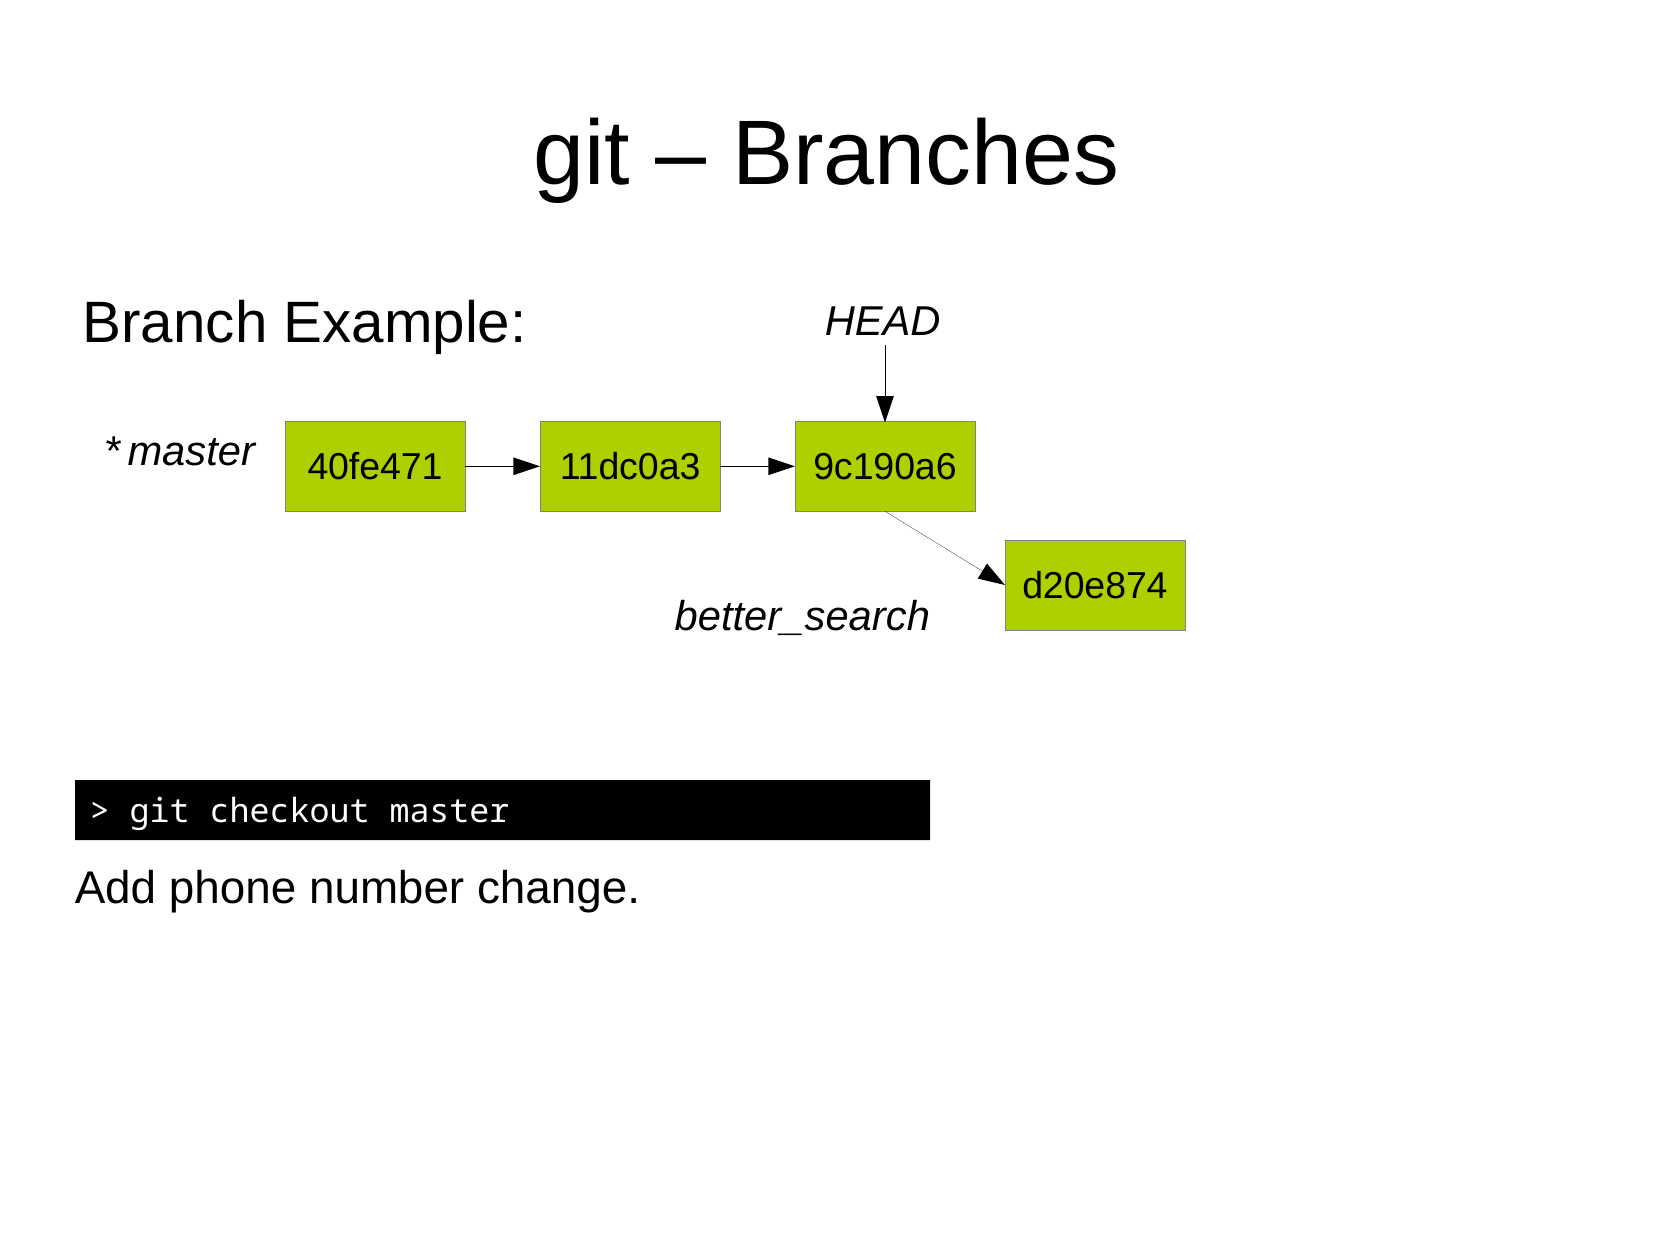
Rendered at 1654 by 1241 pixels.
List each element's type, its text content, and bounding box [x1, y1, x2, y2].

title git – Branches [82, 49, 1571, 257]
list Branch Example: [82, 290, 751, 376]
text_box HEAD [810, 290, 991, 352]
text_box 11dc0a3 [540, 421, 721, 512]
text_box * [75, 420, 136, 482]
text_box master [136, 420, 271, 482]
text_box better_search [615, 585, 946, 647]
text_box Add phone number change. [60, 855, 706, 922]
text_box 9c190a6 [795, 421, 976, 512]
text_box 40fe471 [285, 421, 466, 512]
text_box d20e874 [1005, 540, 1186, 631]
text_box > git checkout master [75, 780, 931, 837]
